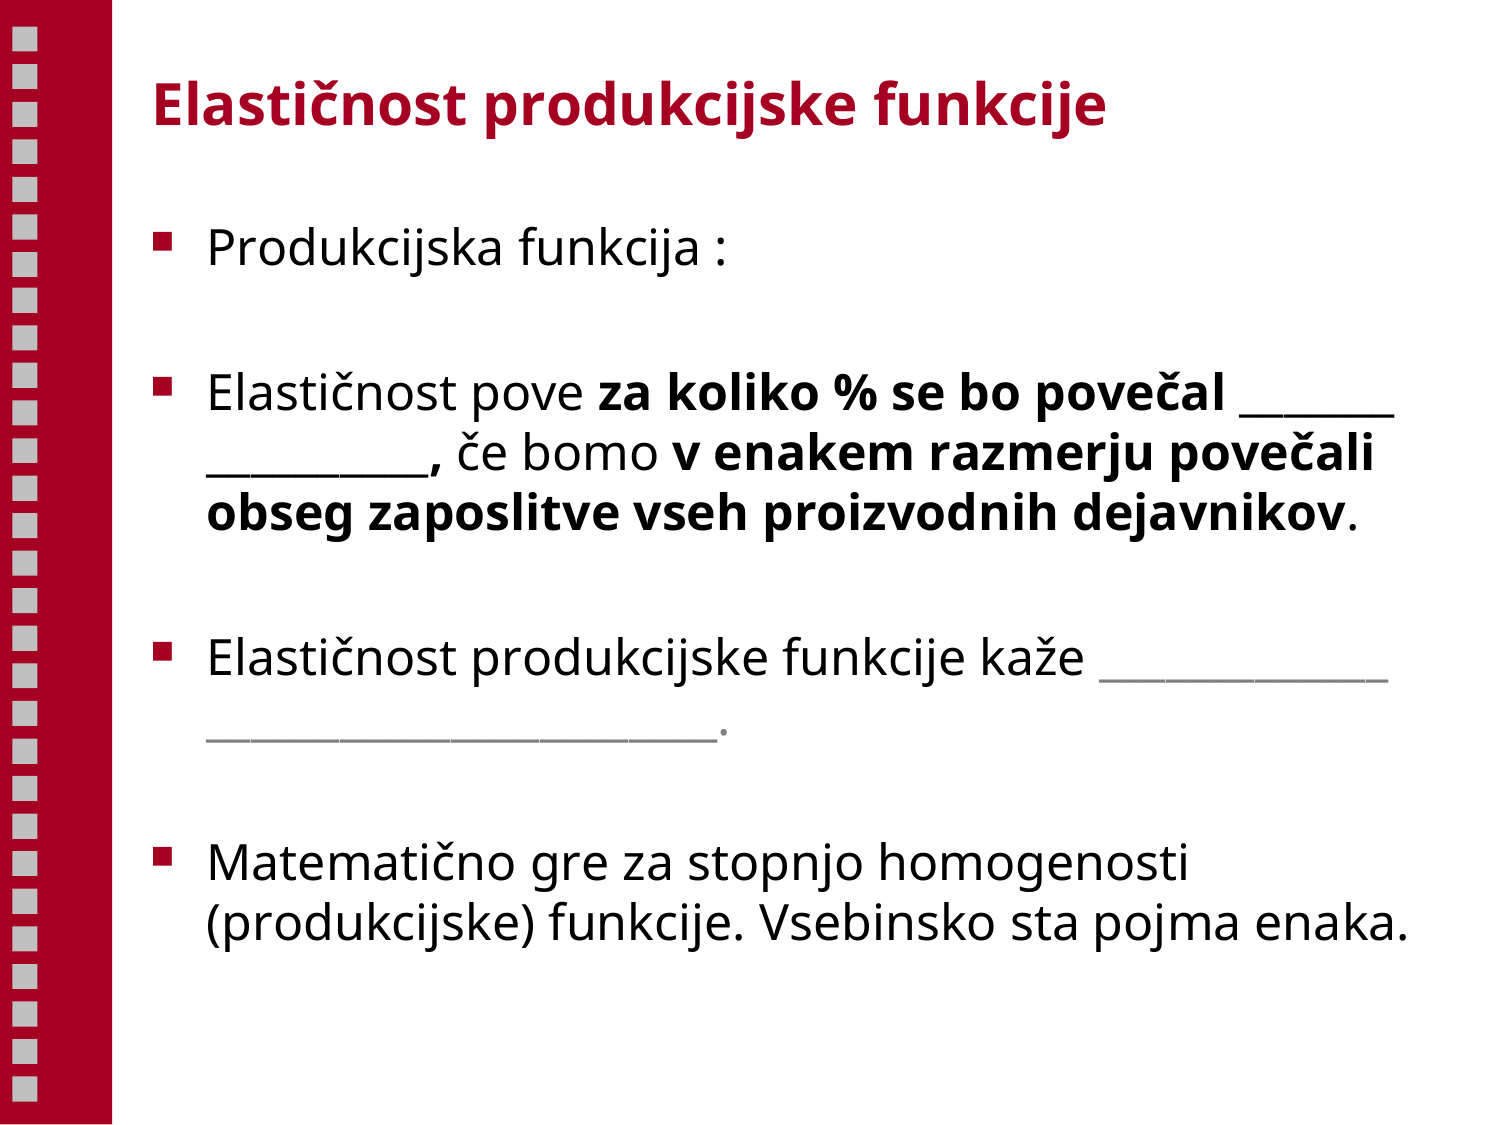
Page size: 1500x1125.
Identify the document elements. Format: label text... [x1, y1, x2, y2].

title Elastičnost produkcijske funkcije [136, 30, 1412, 173]
list Produkcijska funkcija : Elastičnost pove za koliko % se bo povečal _______ __________, če bomo v enakem razmerju povečali obseg zaposlitve vseh proizvodnih dejavnikov. Elastičnost produkcijske funkcije kaže _____________ _______________________. Matematično gre za stopnjo homogenosti (produkcijske) funkcije. Vsebinsko sta pojma enaka. [135, 207, 1467, 1059]
